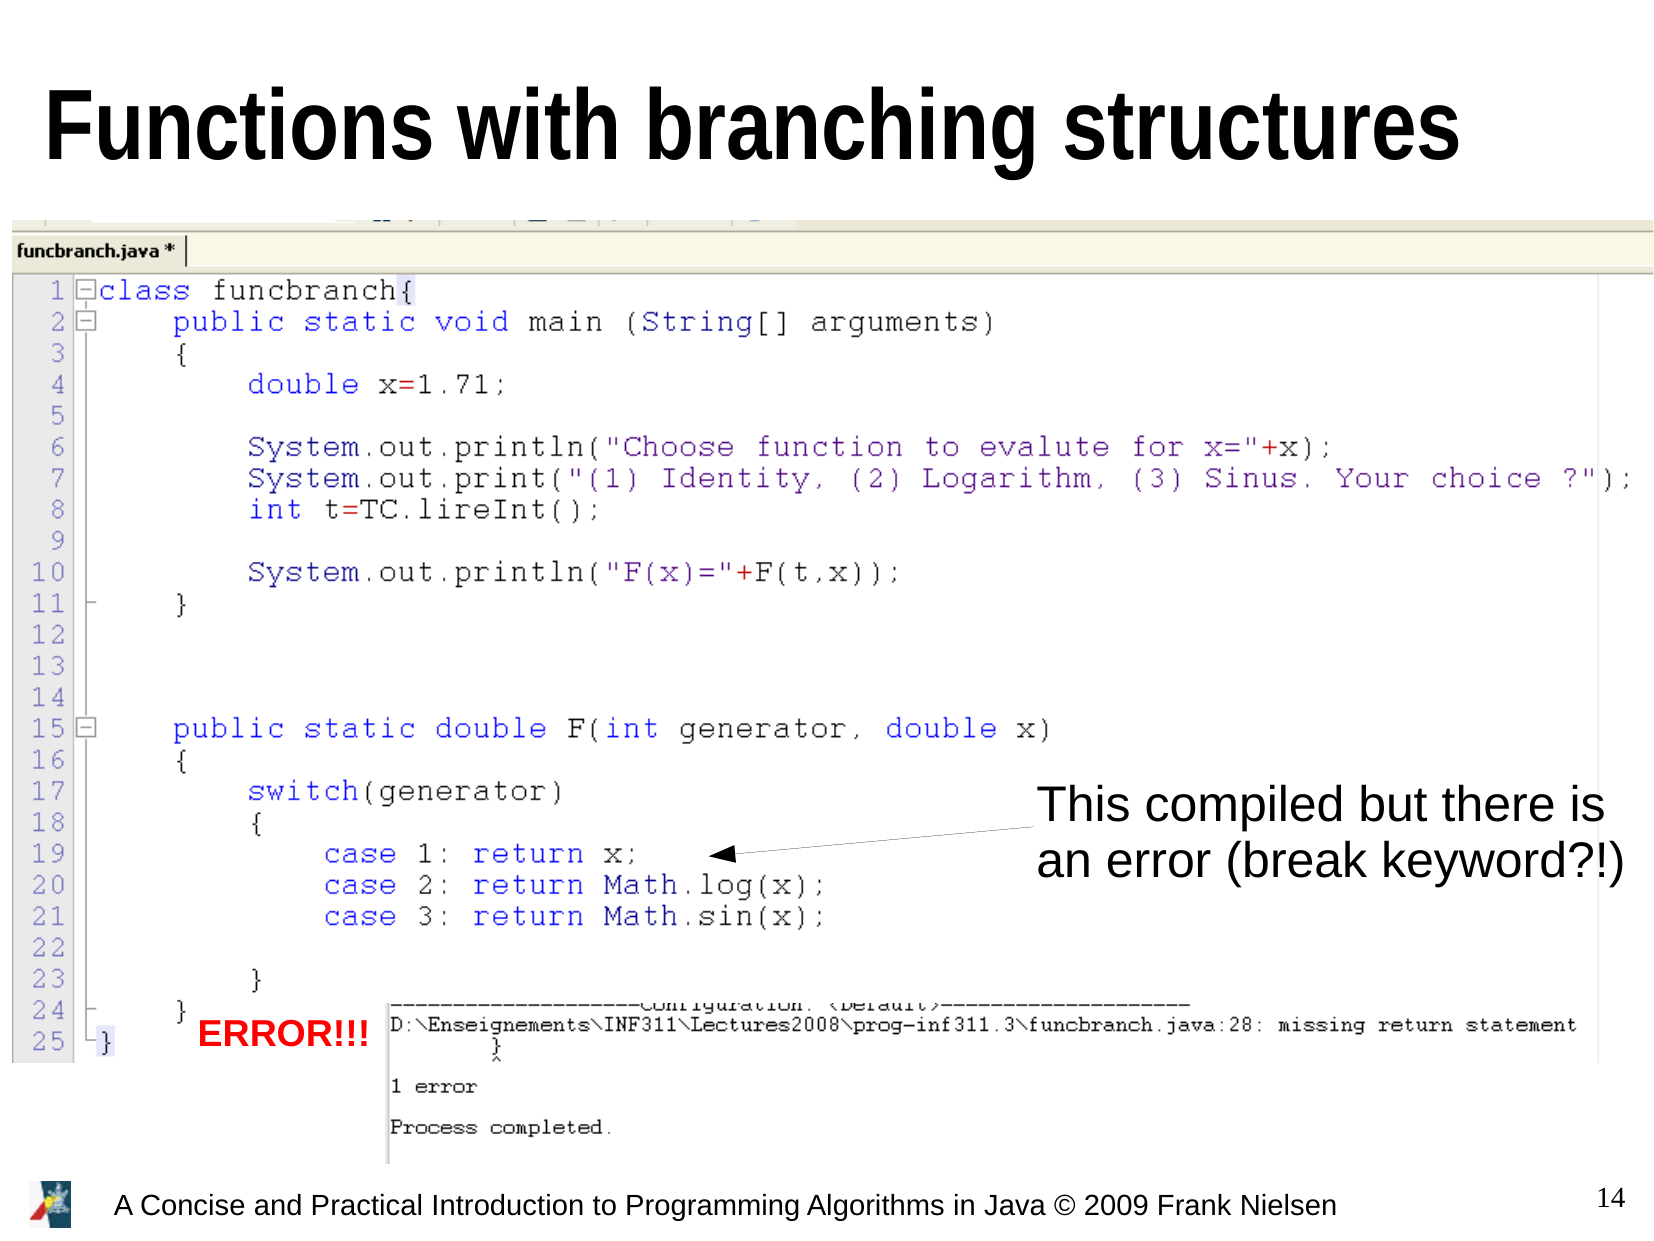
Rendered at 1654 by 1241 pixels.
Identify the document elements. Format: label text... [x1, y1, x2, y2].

picture [12, 220, 1654, 1164]
text_box ERROR!!! [182, 1004, 384, 1063]
text_box This compiled but there is an error (break keyword?!) [1021, 769, 1641, 896]
text_box Functions with branching structures [29, 59, 1479, 189]
picture [29, 1181, 71, 1228]
